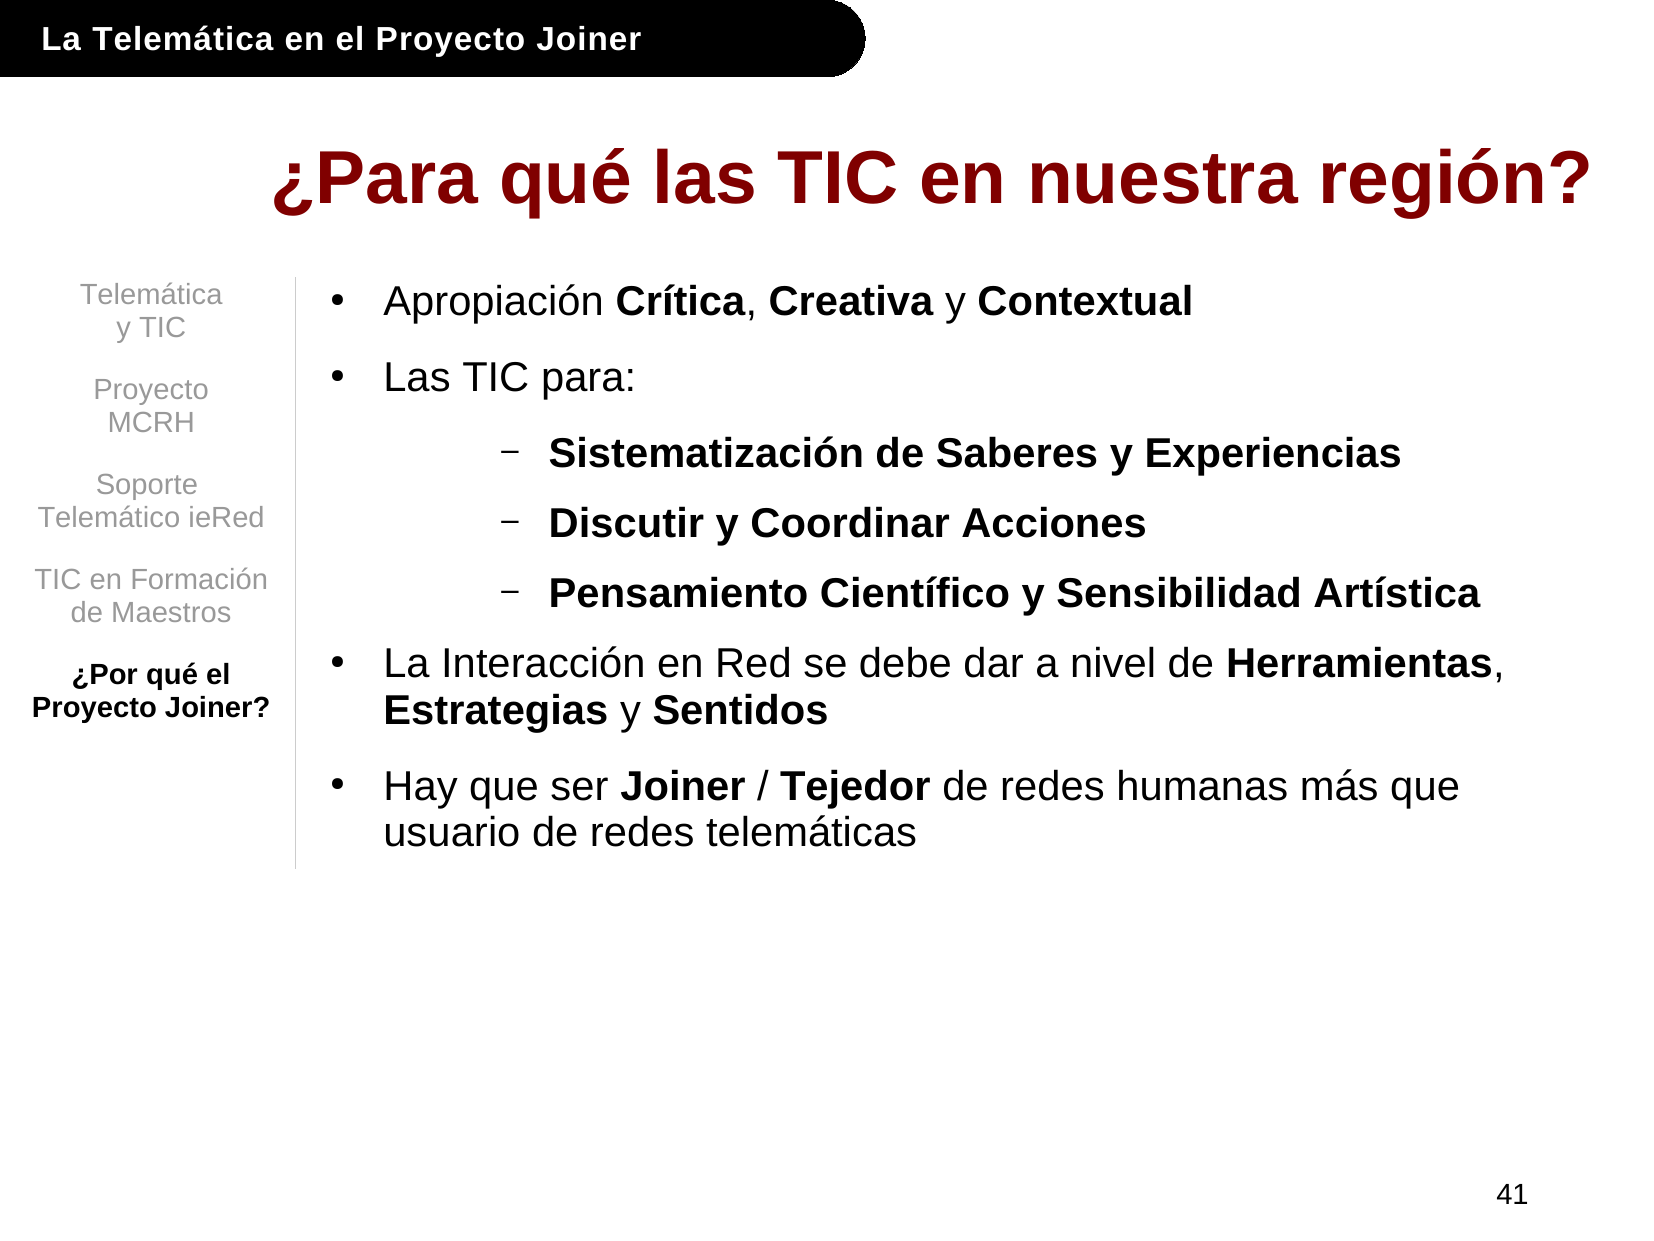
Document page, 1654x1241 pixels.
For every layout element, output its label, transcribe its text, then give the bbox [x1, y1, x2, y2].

title ¿Para qué las TIC en nuestra región? [118, 118, 1595, 237]
list Telemática y TIC Proyecto MCRH Soporte Telemático ieRed TIC en Formación de Maestros ¿Por qué el Proyecto Joiner? [18, 277, 285, 862]
list Apropiación Crítica, Creativa y Contextual Las TIC para: Sistematización de Saberes y Experiencias Discutir y Coordinar Acciones Pensamiento Científico y Sensibilidad Artística La Interacción en Red se debe dar a nivel de Herramientas, Estrategias y Sentidos Hay que ser Joiner / Tejedor de redes humanas más que usuario de redes telemáticas [312, 277, 1595, 1142]
